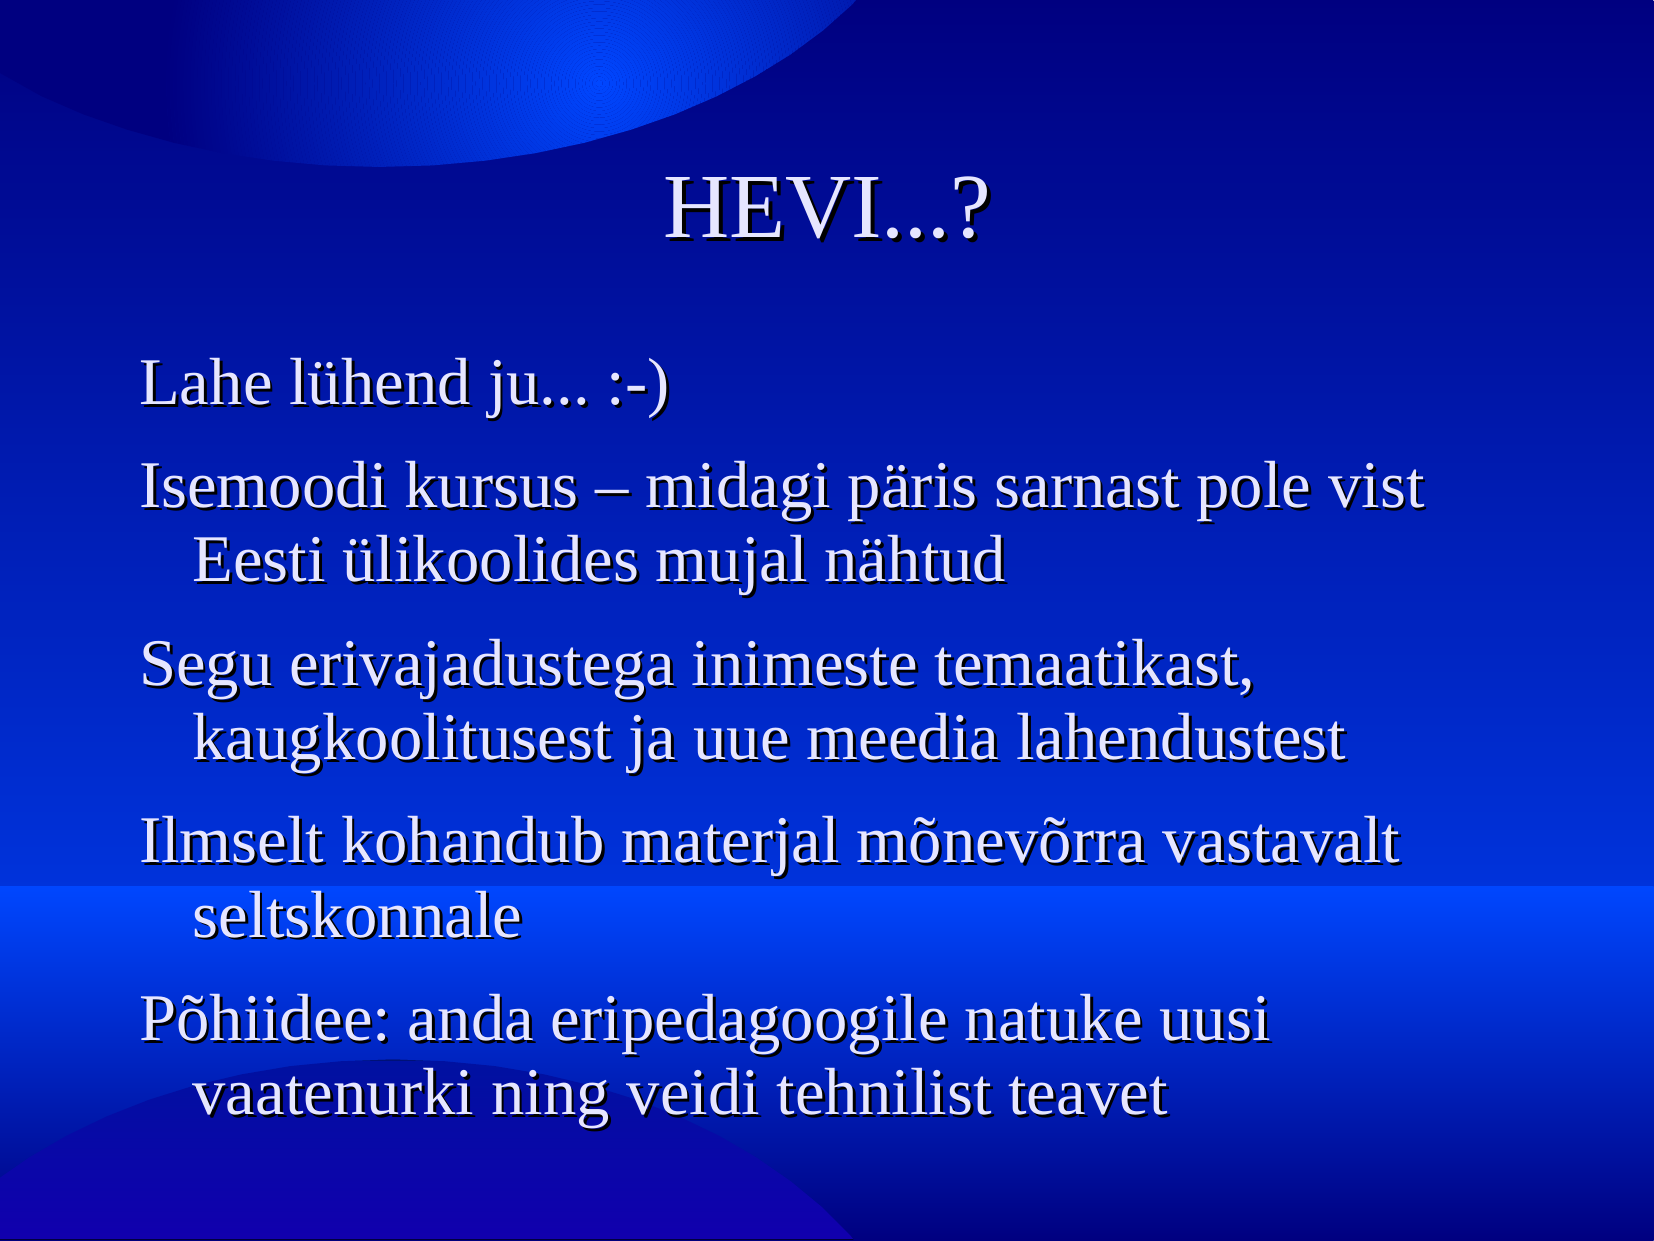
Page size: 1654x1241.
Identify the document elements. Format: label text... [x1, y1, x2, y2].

title HEVI...? [121, 102, 1534, 311]
list Lahe lühend ju... :-) Isemoodi kursus – midagi päris sarnast pole vist Eesti ülikoolides mujal nähtud Segu erivajadustega inimeste temaatikast, kaugkoolitusest ja uue meedia lahendustest Ilmselt kohandub materjal mõnevõrra vastavalt seltskonnale Põhiidee: anda eripedagoogile natuke uusi vaatenurki ning veidi tehnilist teavet [121, 344, 1534, 1130]
